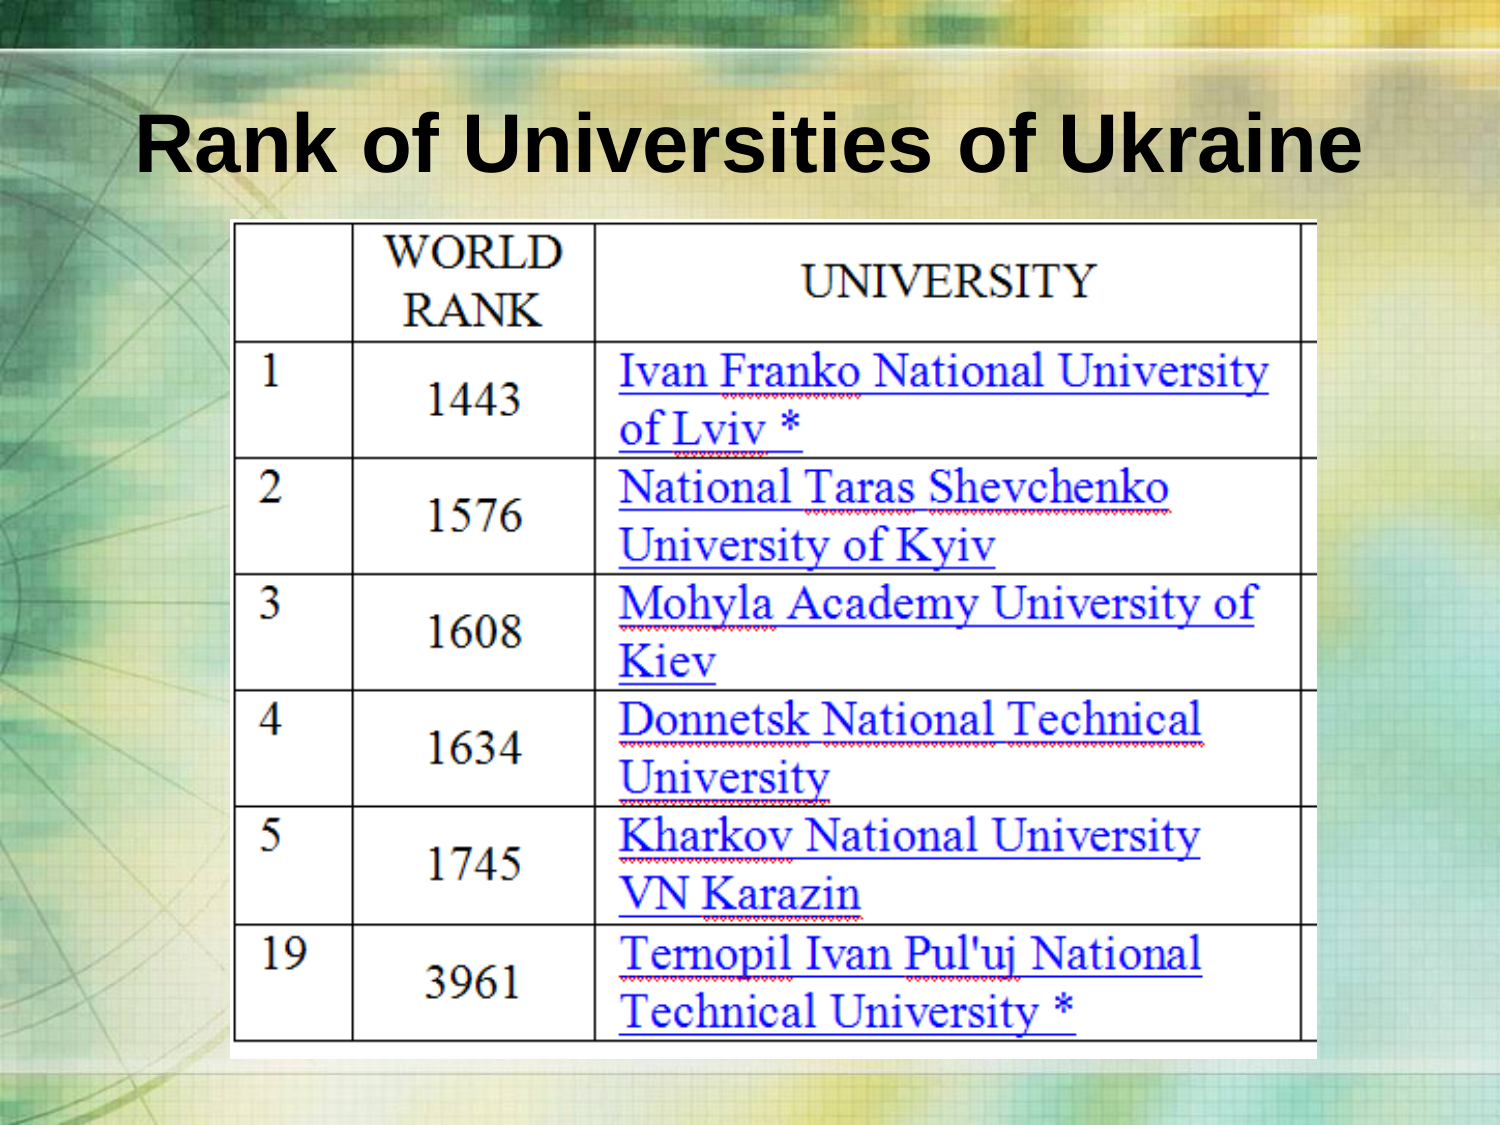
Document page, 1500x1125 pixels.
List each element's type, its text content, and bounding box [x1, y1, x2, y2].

title Rank of Universities of Ukraine [75, 45, 1426, 233]
picture [0, 0, 1500, 1125]
